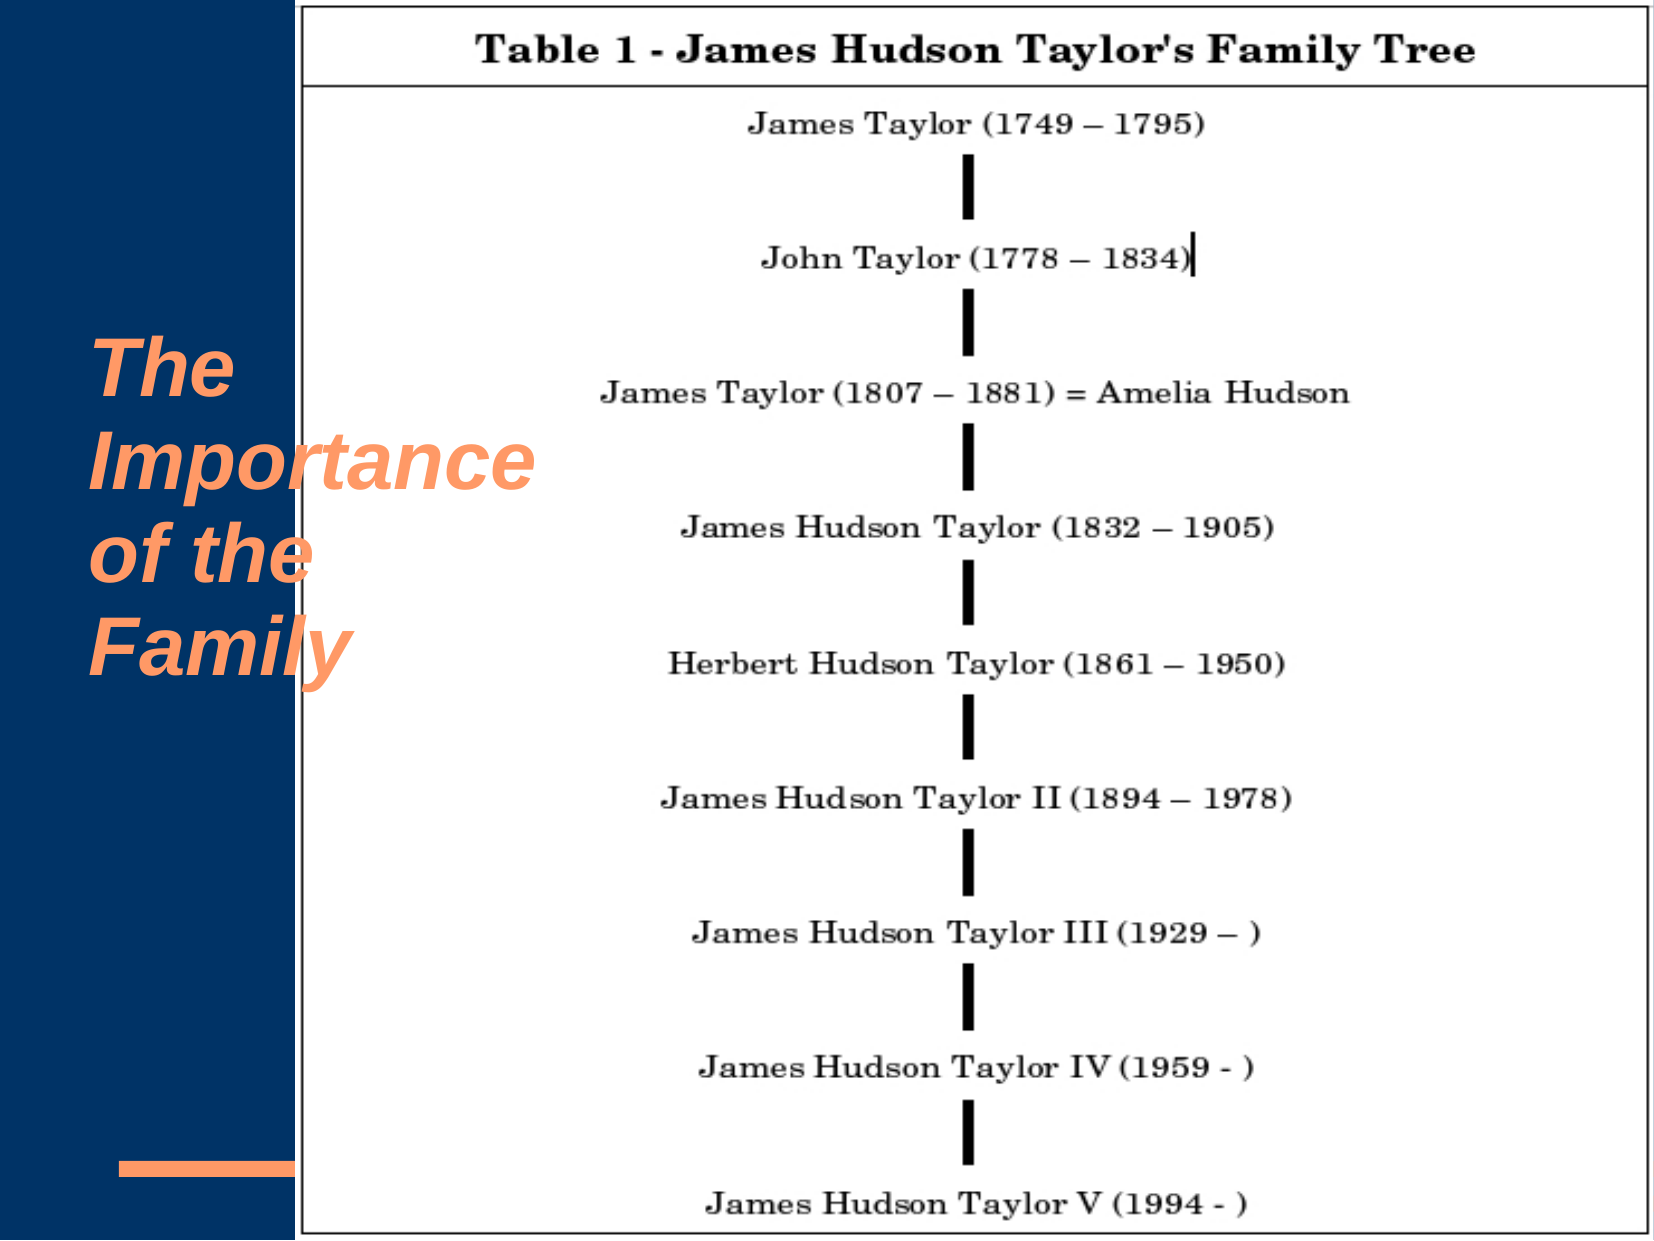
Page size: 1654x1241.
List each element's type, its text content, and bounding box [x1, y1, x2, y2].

picture [295, 0, 1654, 1241]
title The Importance of the Family [88, 312, 645, 702]
